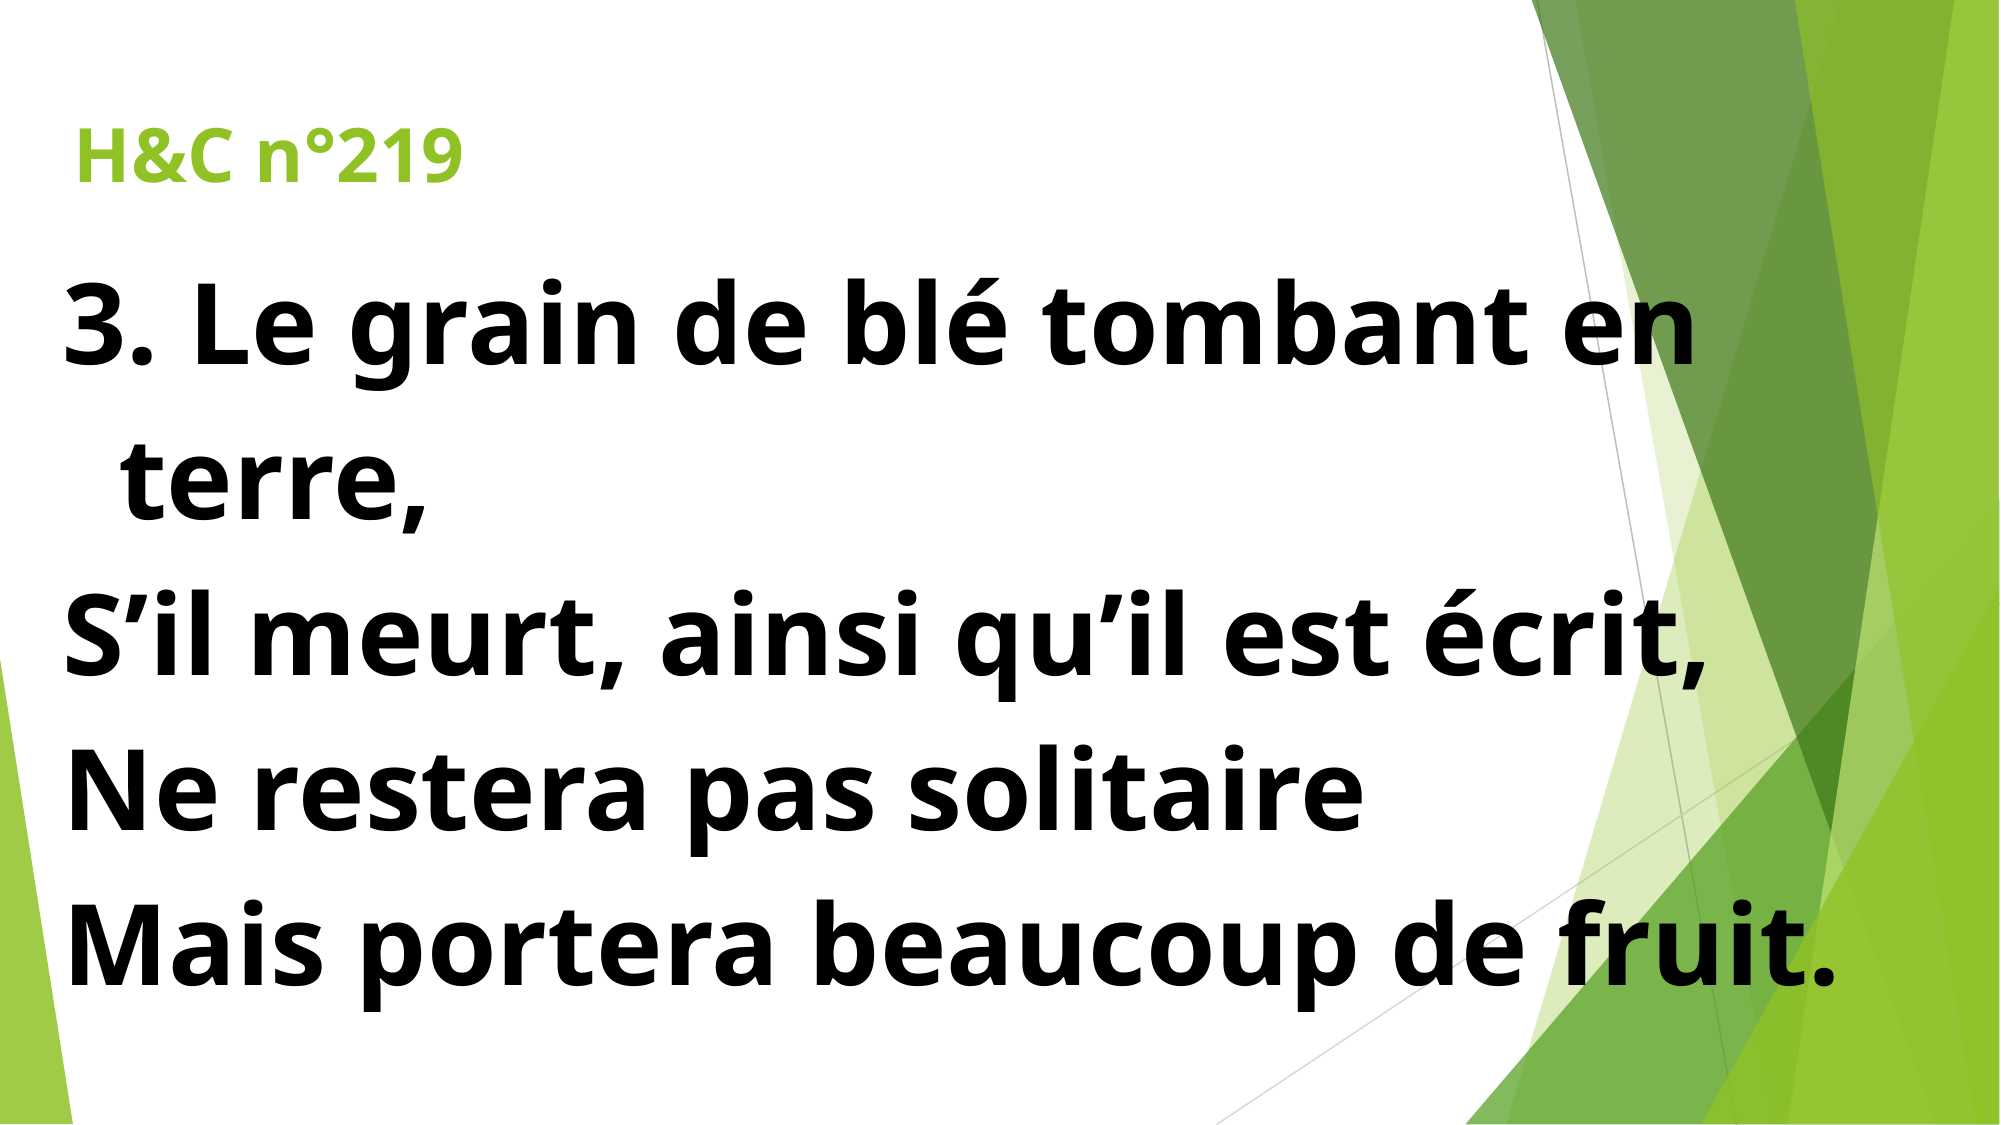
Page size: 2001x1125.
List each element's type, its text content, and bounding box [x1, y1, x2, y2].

text_box 3. Le grain de blé tombant en terre, S’il meurt, ainsi qu’il est écrit, Ne restera pas solitaire Mais portera beaucoup de fruit. [47, 224, 2001, 1063]
text_box H&C n°219 [59, 99, 1522, 224]
